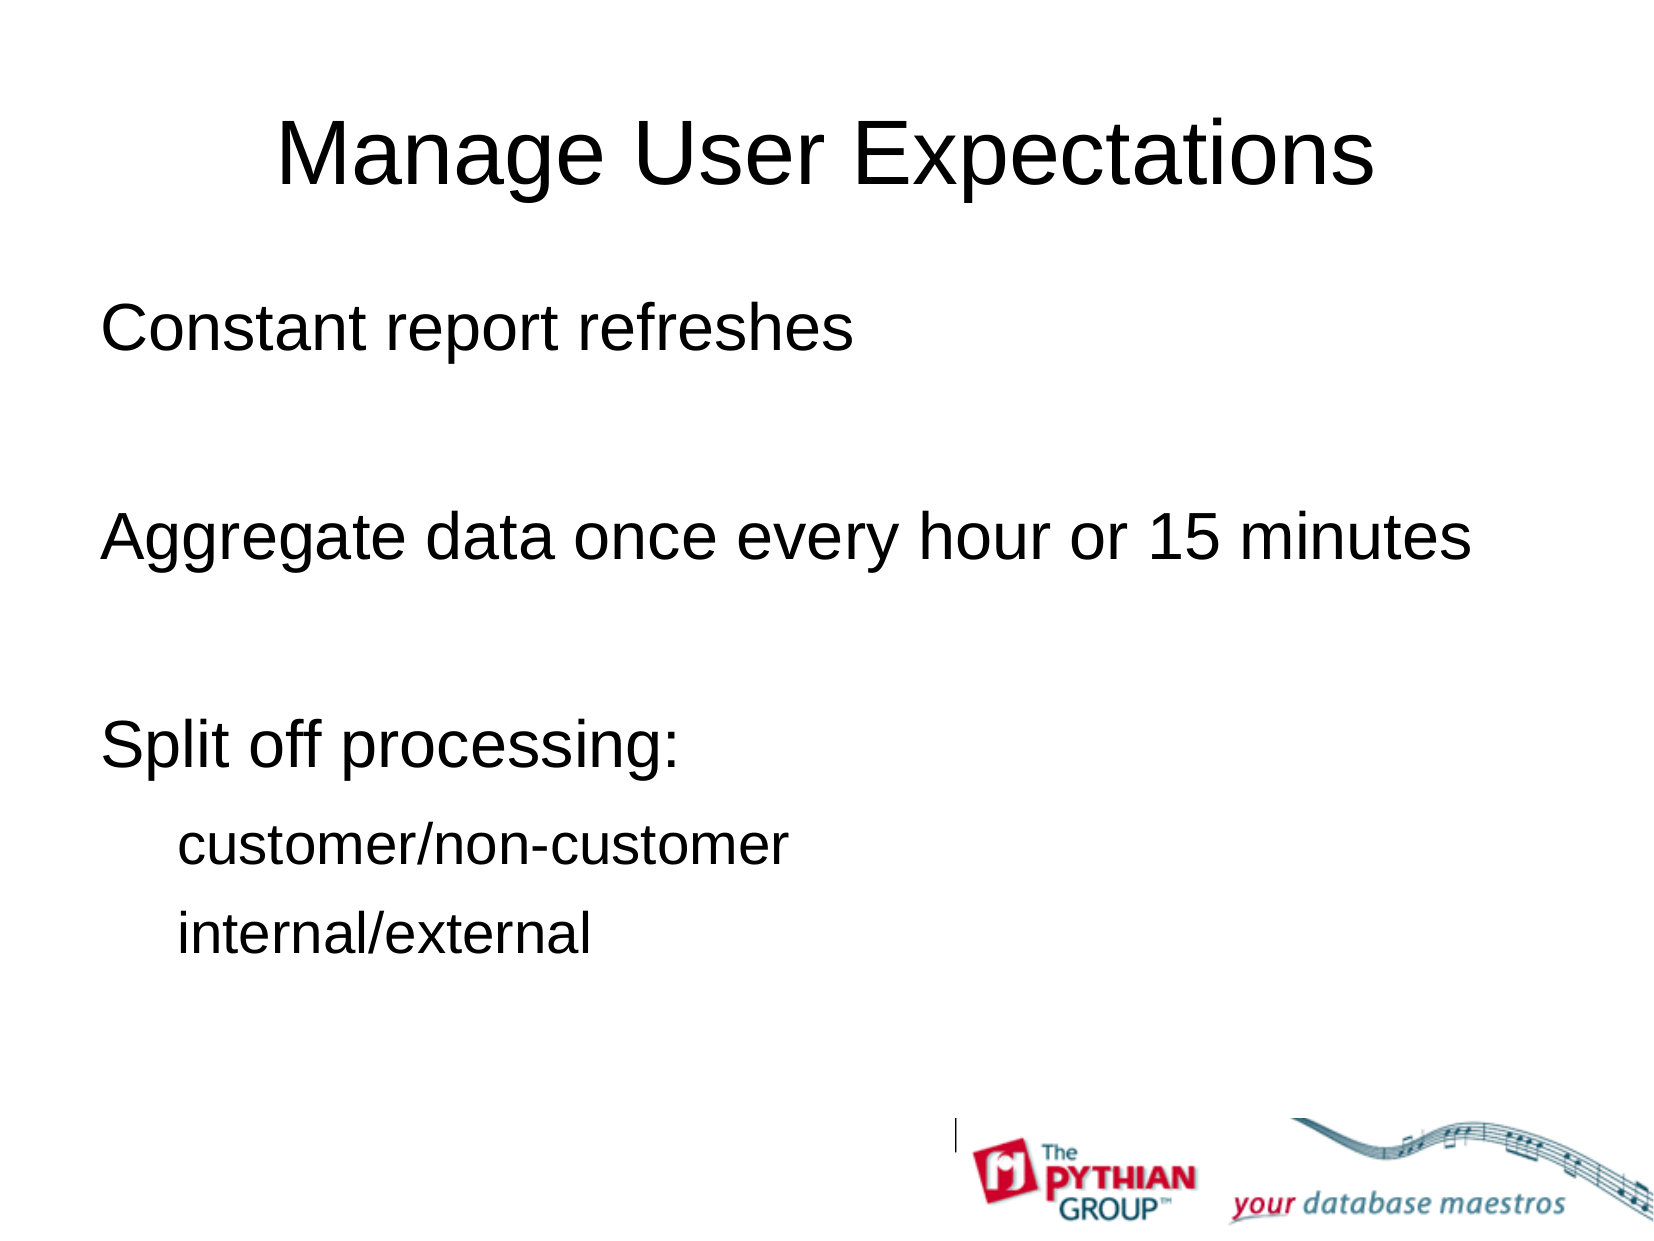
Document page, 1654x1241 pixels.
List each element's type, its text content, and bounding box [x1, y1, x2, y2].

title Manage User Expectations [82, 49, 1571, 257]
picture [955, 1118, 1654, 1241]
list Constant report refreshes Aggregate data once every hour or 15 minutes Split off processing: customer/non-customer internal/external [82, 290, 1571, 1094]
